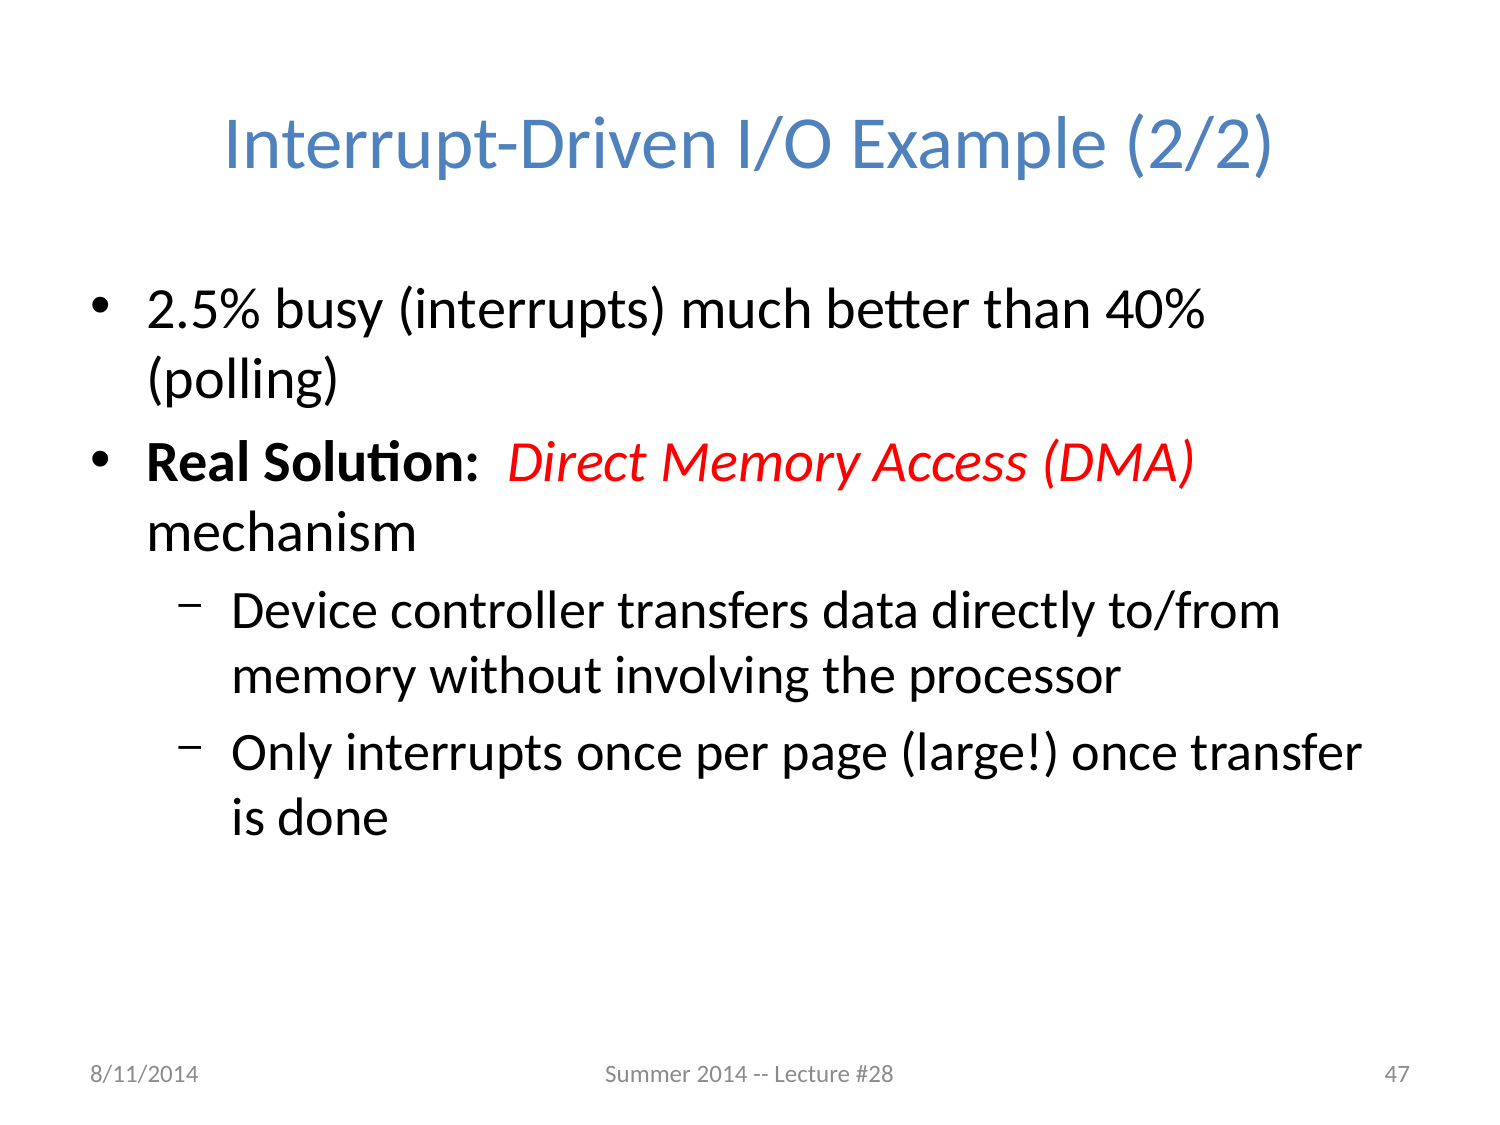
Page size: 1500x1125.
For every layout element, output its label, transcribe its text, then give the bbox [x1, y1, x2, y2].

title Interrupt-Driven I/O Example (2/2) [75, 45, 1425, 233]
list 2.5% busy (interrupts) much better than 40% (polling) Real Solution: Direct Memory Access (DMA) mechanism Device controller transfers data directly to/from memory without involving the processor Only interrupts once per page (large!) once transfer is done [75, 262, 1425, 1073]
slide_number 8/11/2014 [75, 1042, 425, 1103]
slide_number <number> [1074, 1042, 1425, 1103]
footer Summer 2014 -- Lecture #28 [512, 1042, 988, 1103]
